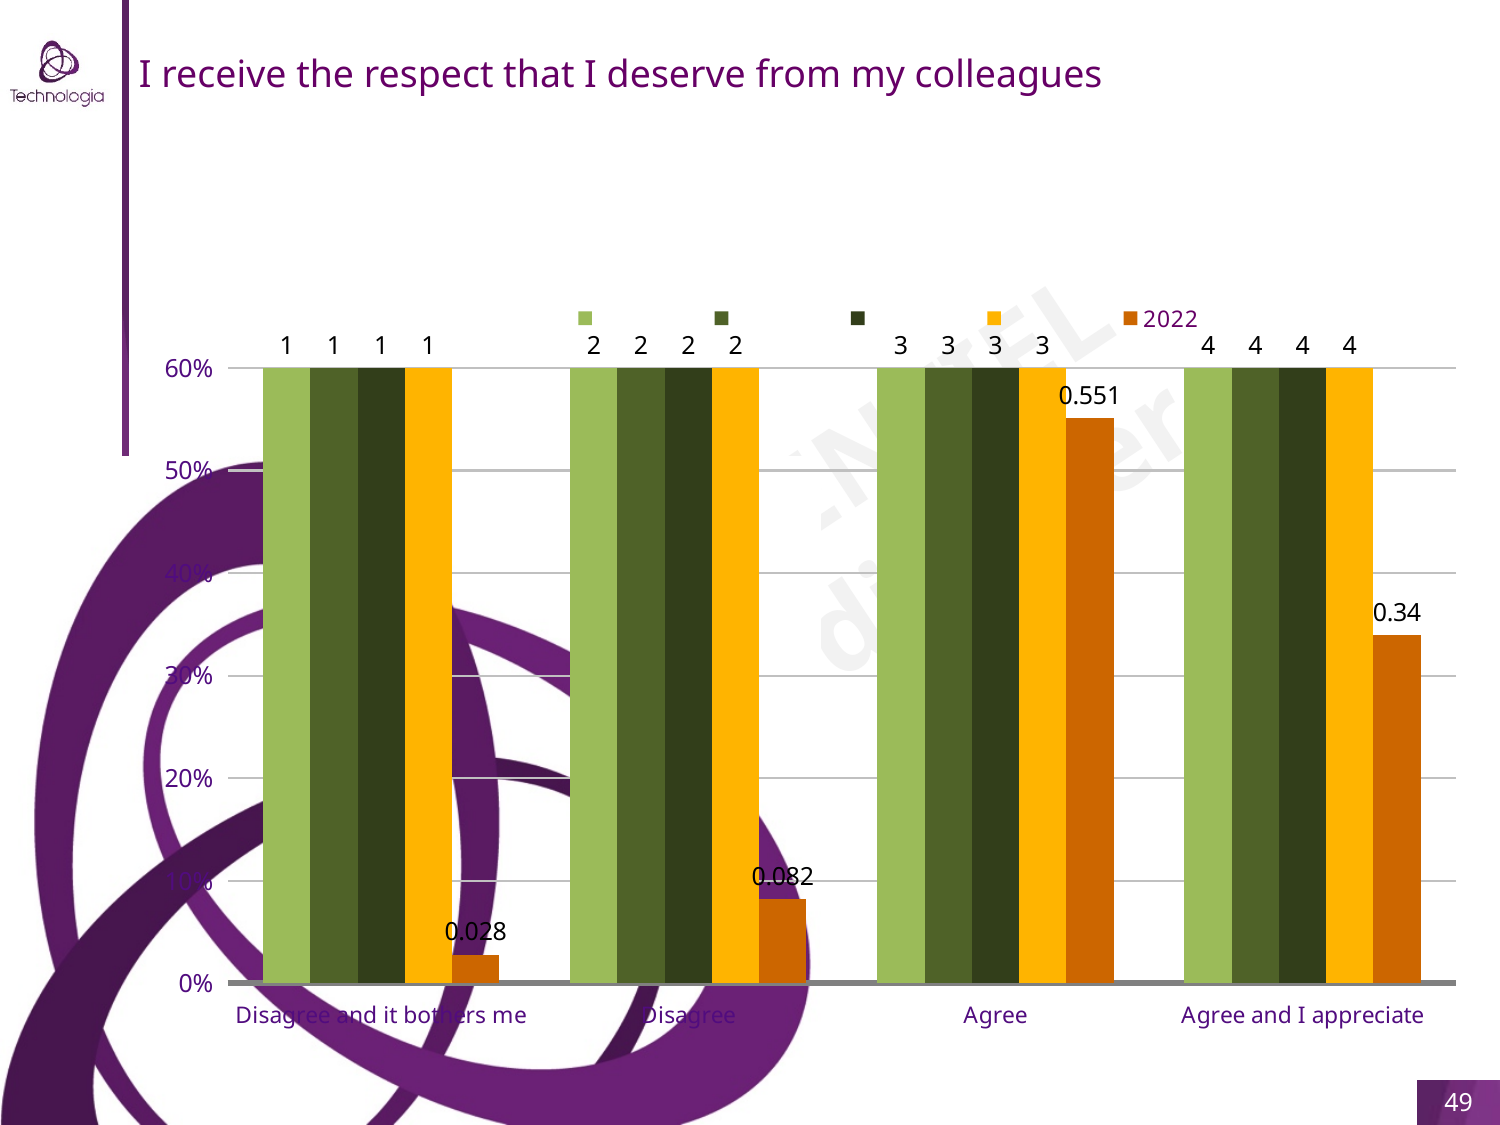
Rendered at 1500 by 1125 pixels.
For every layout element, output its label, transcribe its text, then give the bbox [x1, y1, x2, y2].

picture [1417, 1080, 1500, 1125]
picture [0, 0, 821, 1125]
picture [0, 33, 113, 114]
title I receive the respect that I deserve from my colleagues [123, 42, 1282, 185]
chart [123, 215, 1460, 1083]
